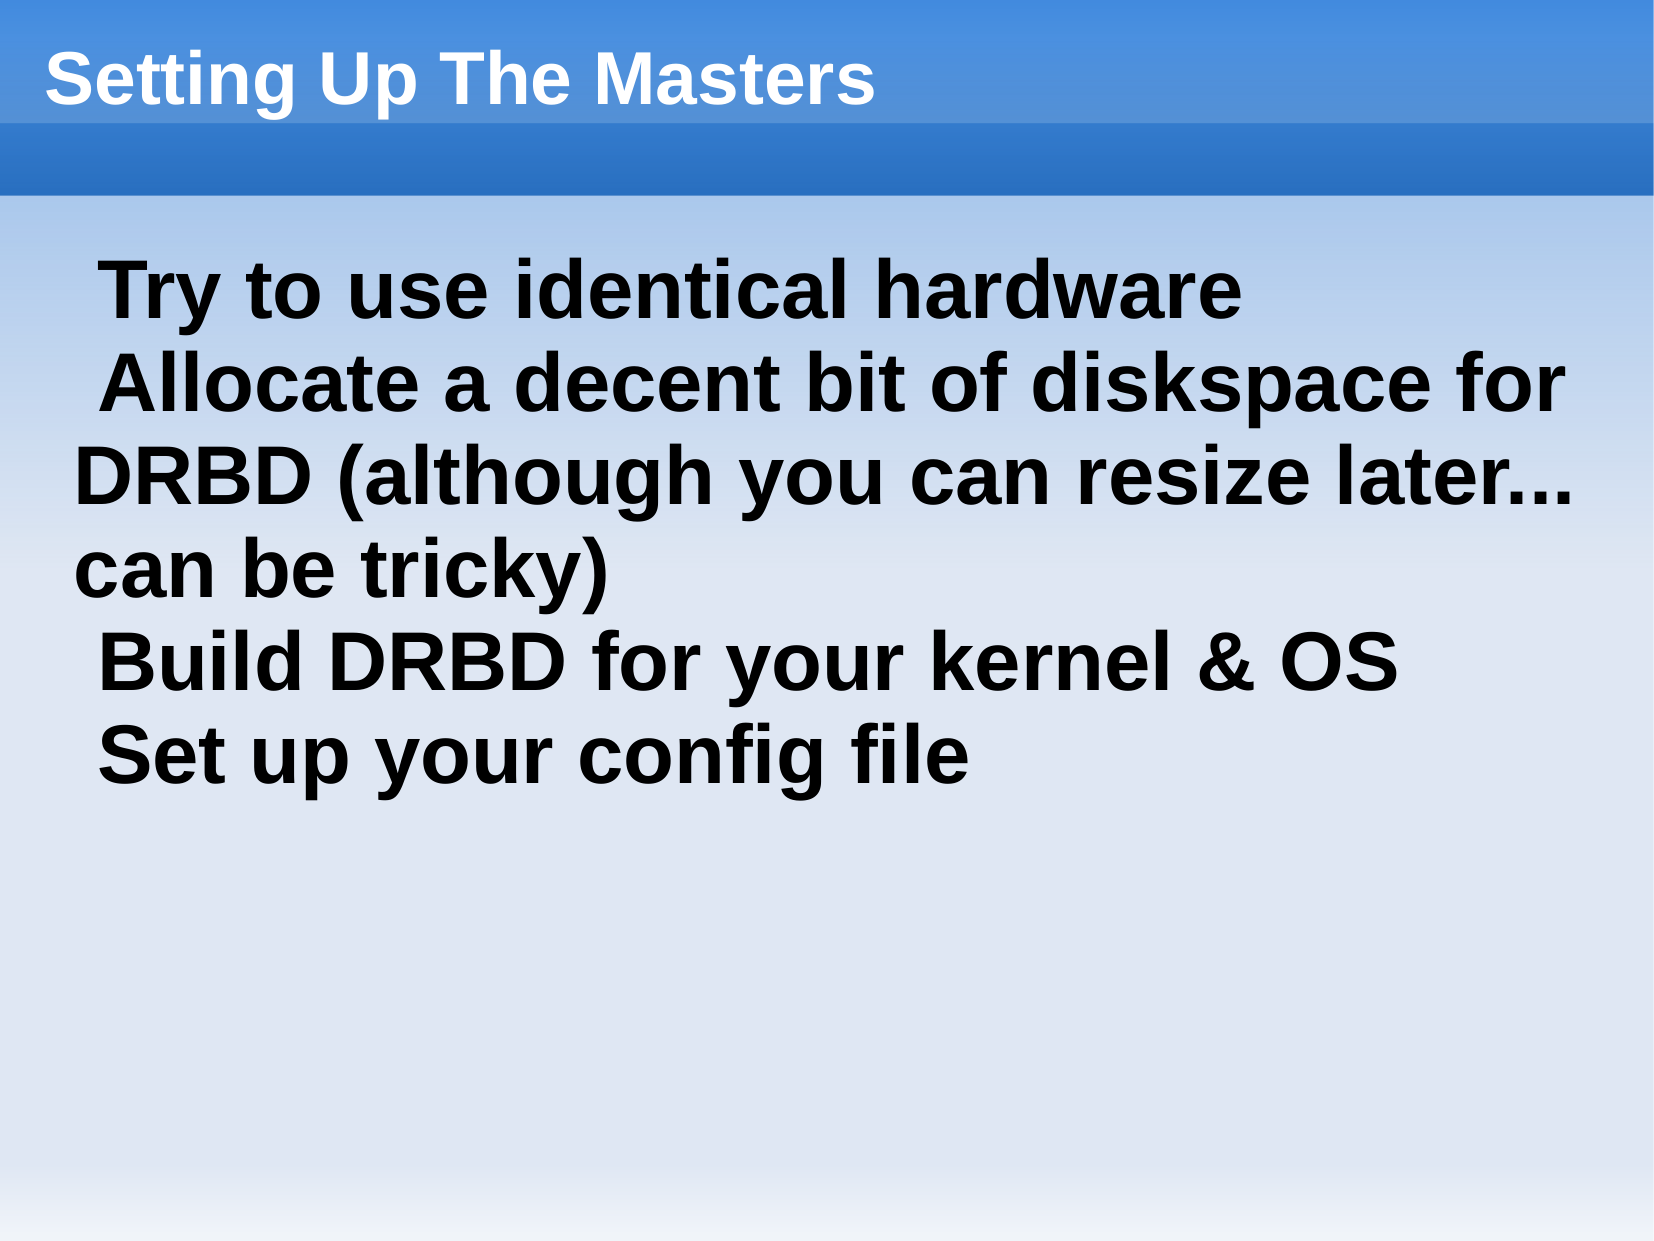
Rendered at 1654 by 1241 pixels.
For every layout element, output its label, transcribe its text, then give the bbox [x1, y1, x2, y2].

text_box Setting Up The Masters [29, 29, 1625, 158]
text_box Try to use identical hardware Allocate a decent bit of diskspace for DRBD (although you can resize later... can be tricky) Build DRBD for your kernel & OS Set up your config file [59, 236, 1595, 1006]
text_box [88, 649, 1536, 734]
picture [0, 0, 1654, 1241]
